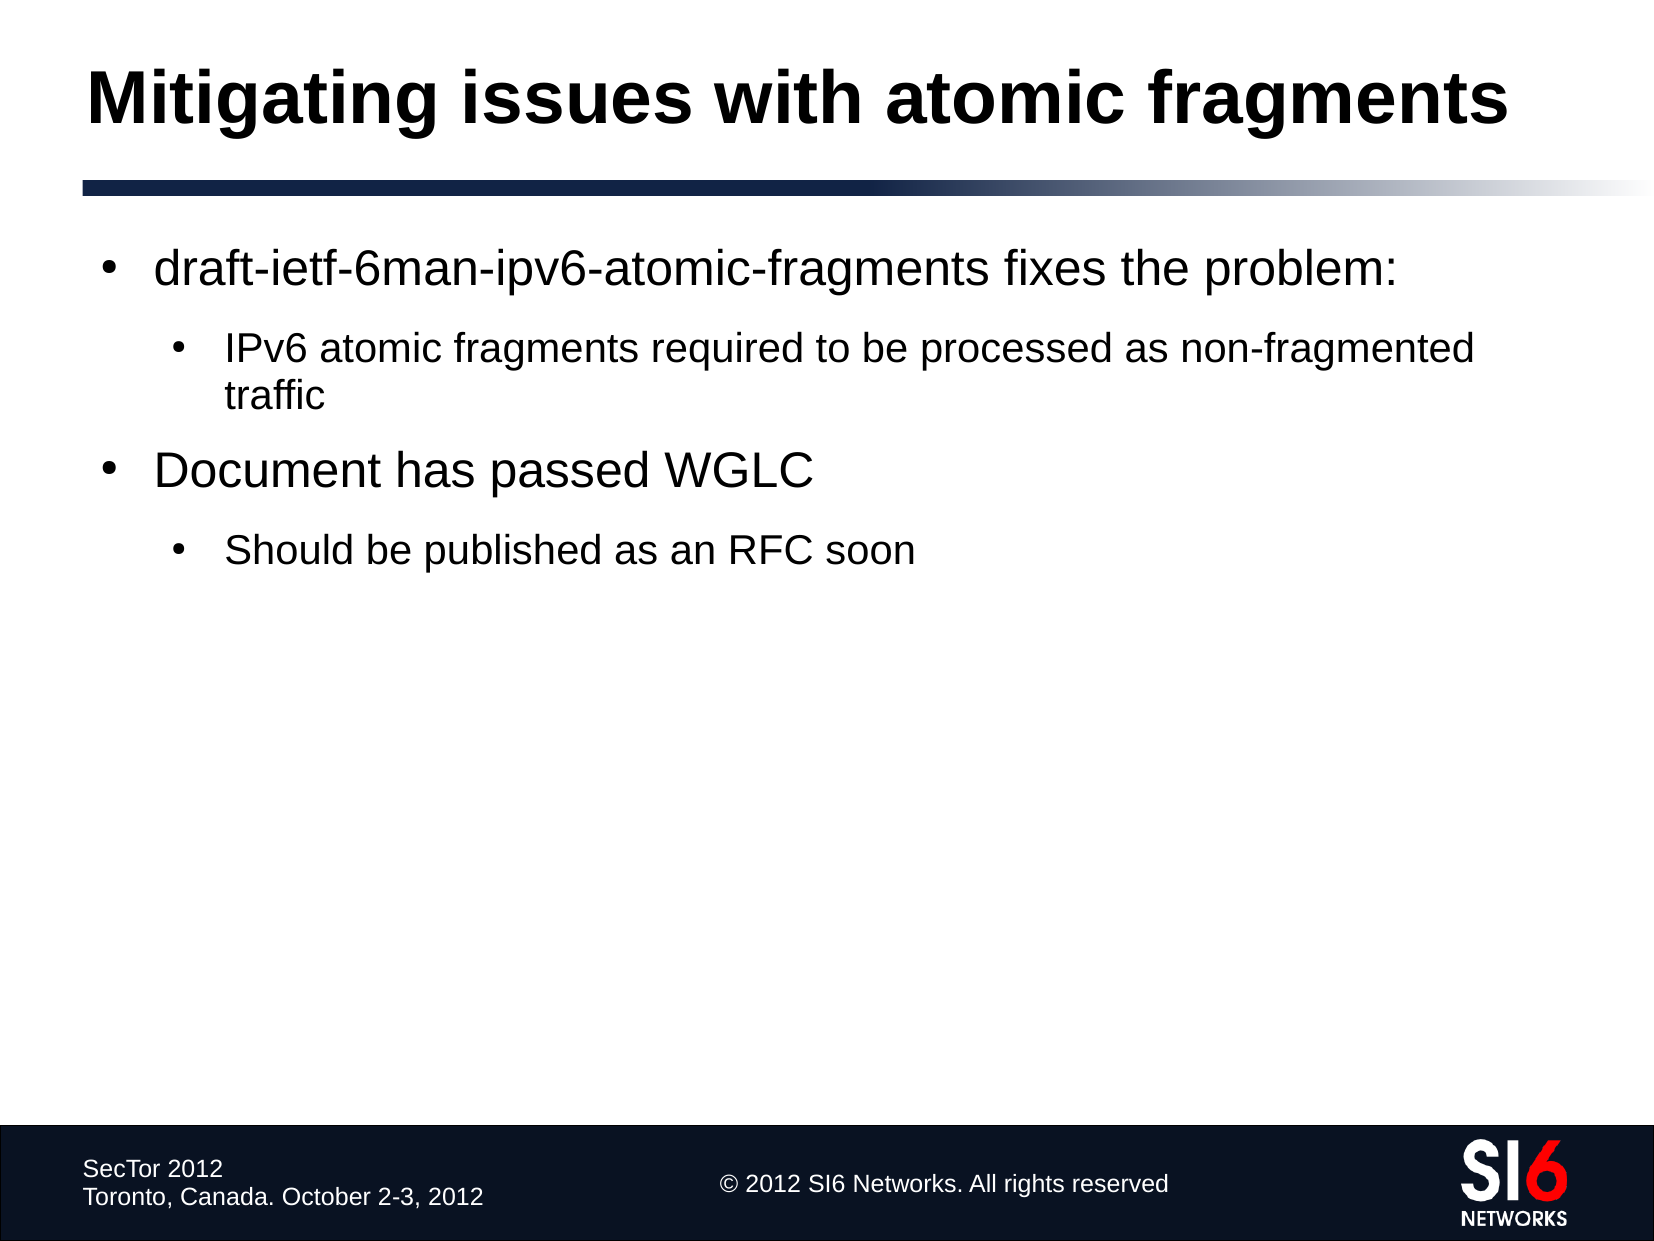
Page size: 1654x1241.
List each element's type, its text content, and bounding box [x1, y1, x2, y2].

picture [1461, 1139, 1567, 1226]
title Mitigating issues with atomic fragments [86, 30, 1576, 166]
list draft-ietf-6man-ipv6-atomic-fragments fixes the problem: IPv6 atomic fragments required to be processed as non-fragmented traffic Document has passed WGLC Should be published as an RFC soon [82, 240, 1571, 1059]
